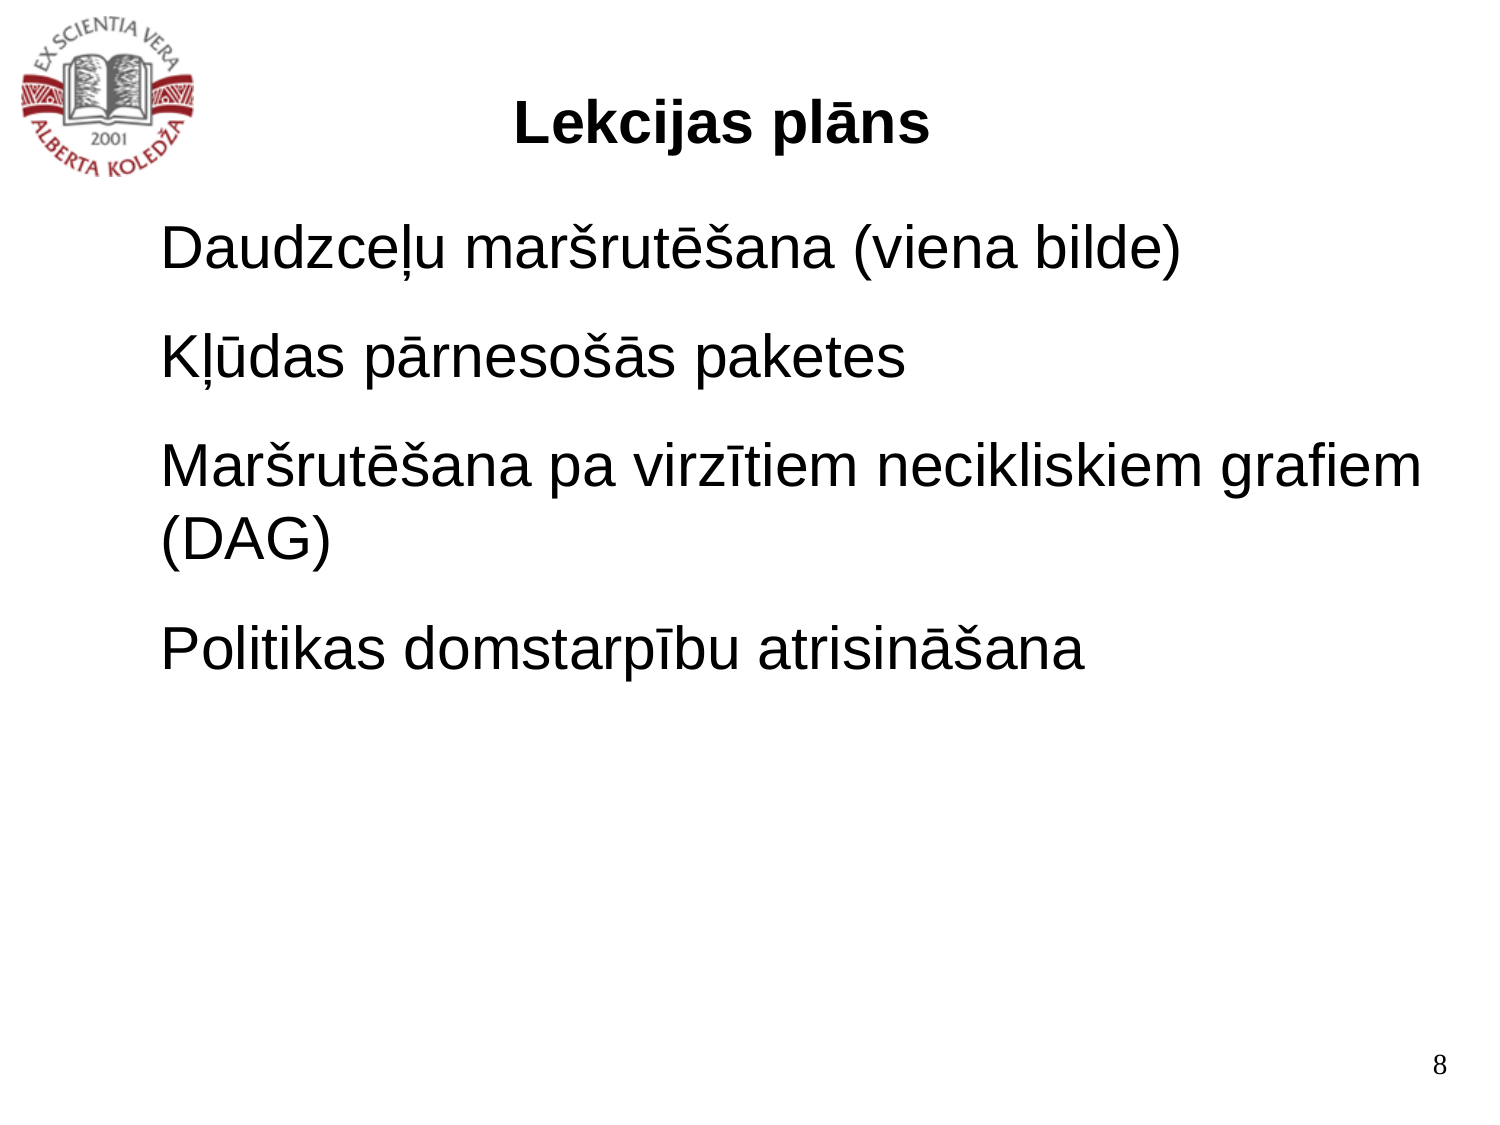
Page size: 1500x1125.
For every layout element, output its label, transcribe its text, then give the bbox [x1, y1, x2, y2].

picture [21, 16, 194, 177]
list Daudzceļu maršrutēšana (viena bilde) Kļūdas pārnesošās paketes Maršrutēšana pa virzītiem necikliskiem grafiem (DAG) Politikas domstarpību atrisināšana [74, 200, 1463, 1101]
text_box <skaitlis> [1312, 1037, 1463, 1101]
title Lekcijas plāns [50, 62, 1374, 175]
